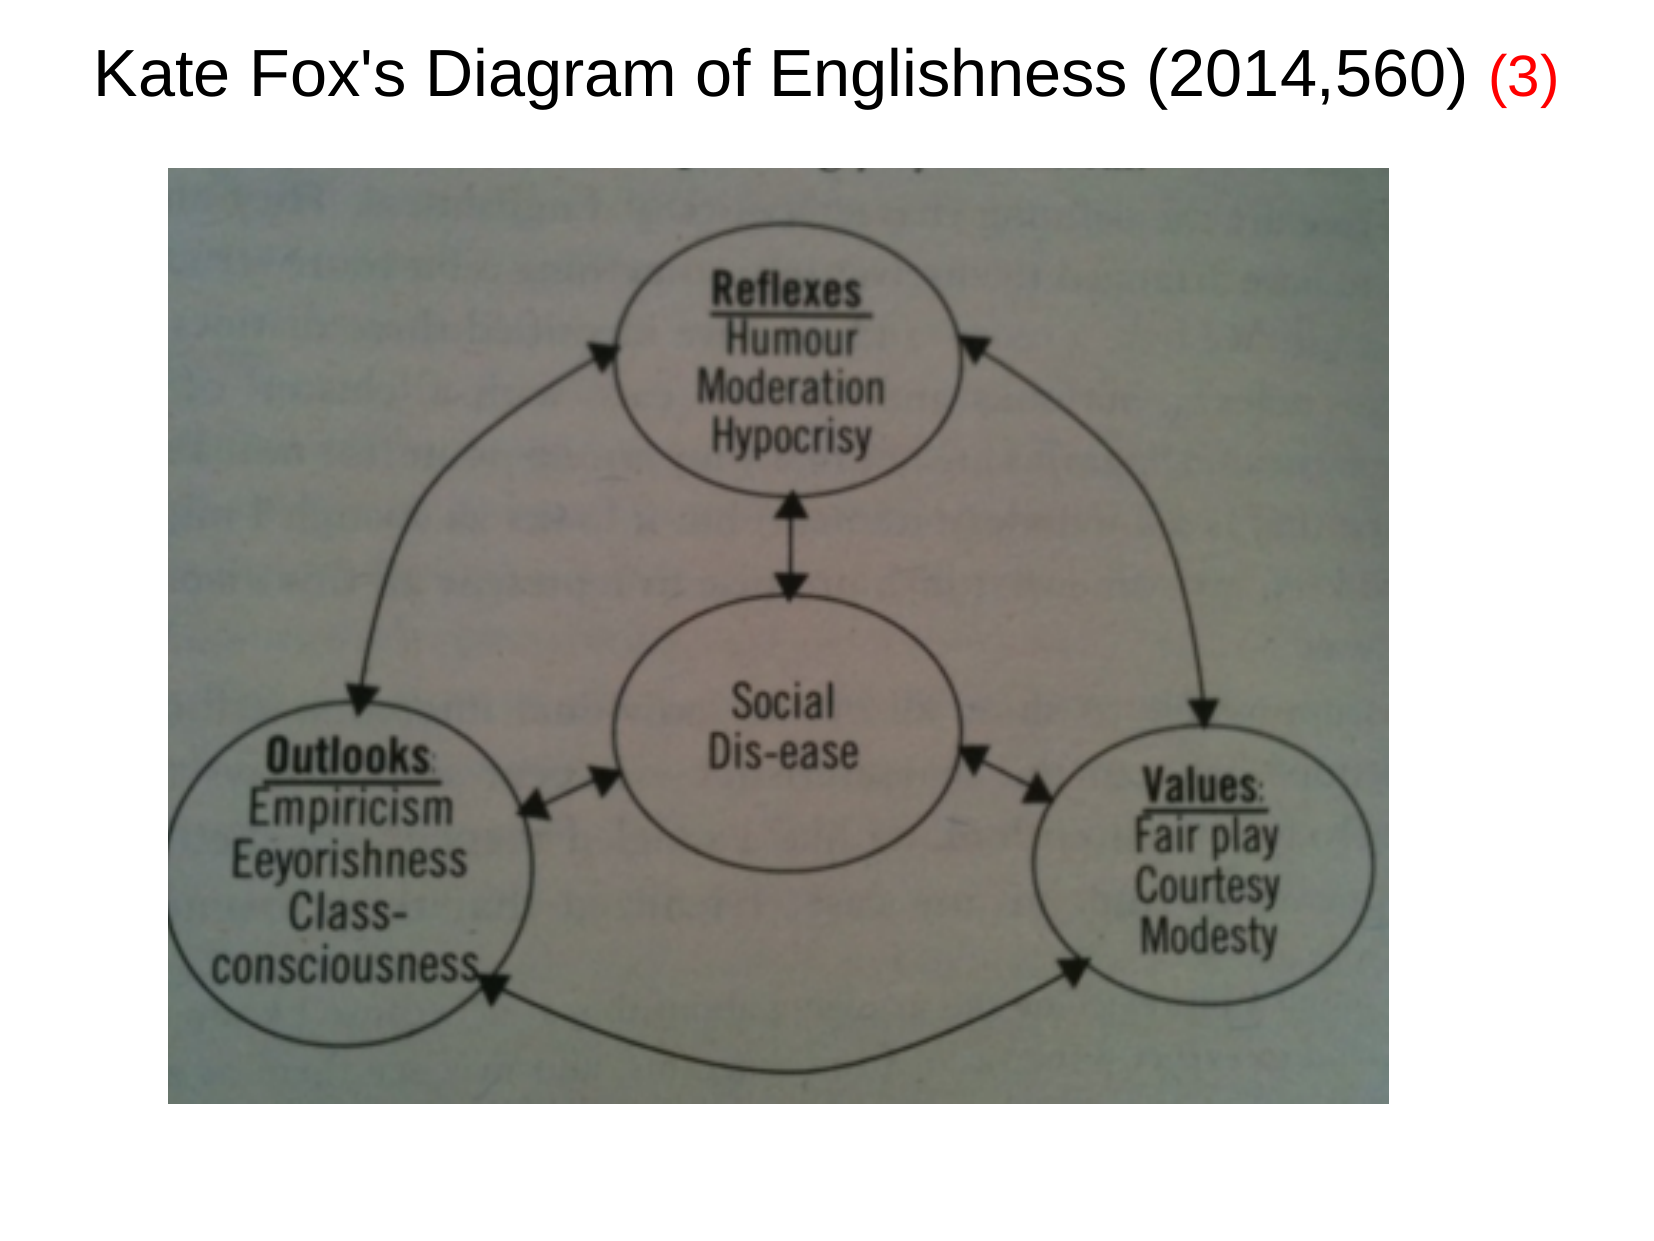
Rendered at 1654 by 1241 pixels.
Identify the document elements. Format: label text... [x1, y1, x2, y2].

title Kate Fox's Diagram of Englishness (2014,560) (3) [82, 35, 1571, 111]
picture [168, 168, 1389, 1104]
